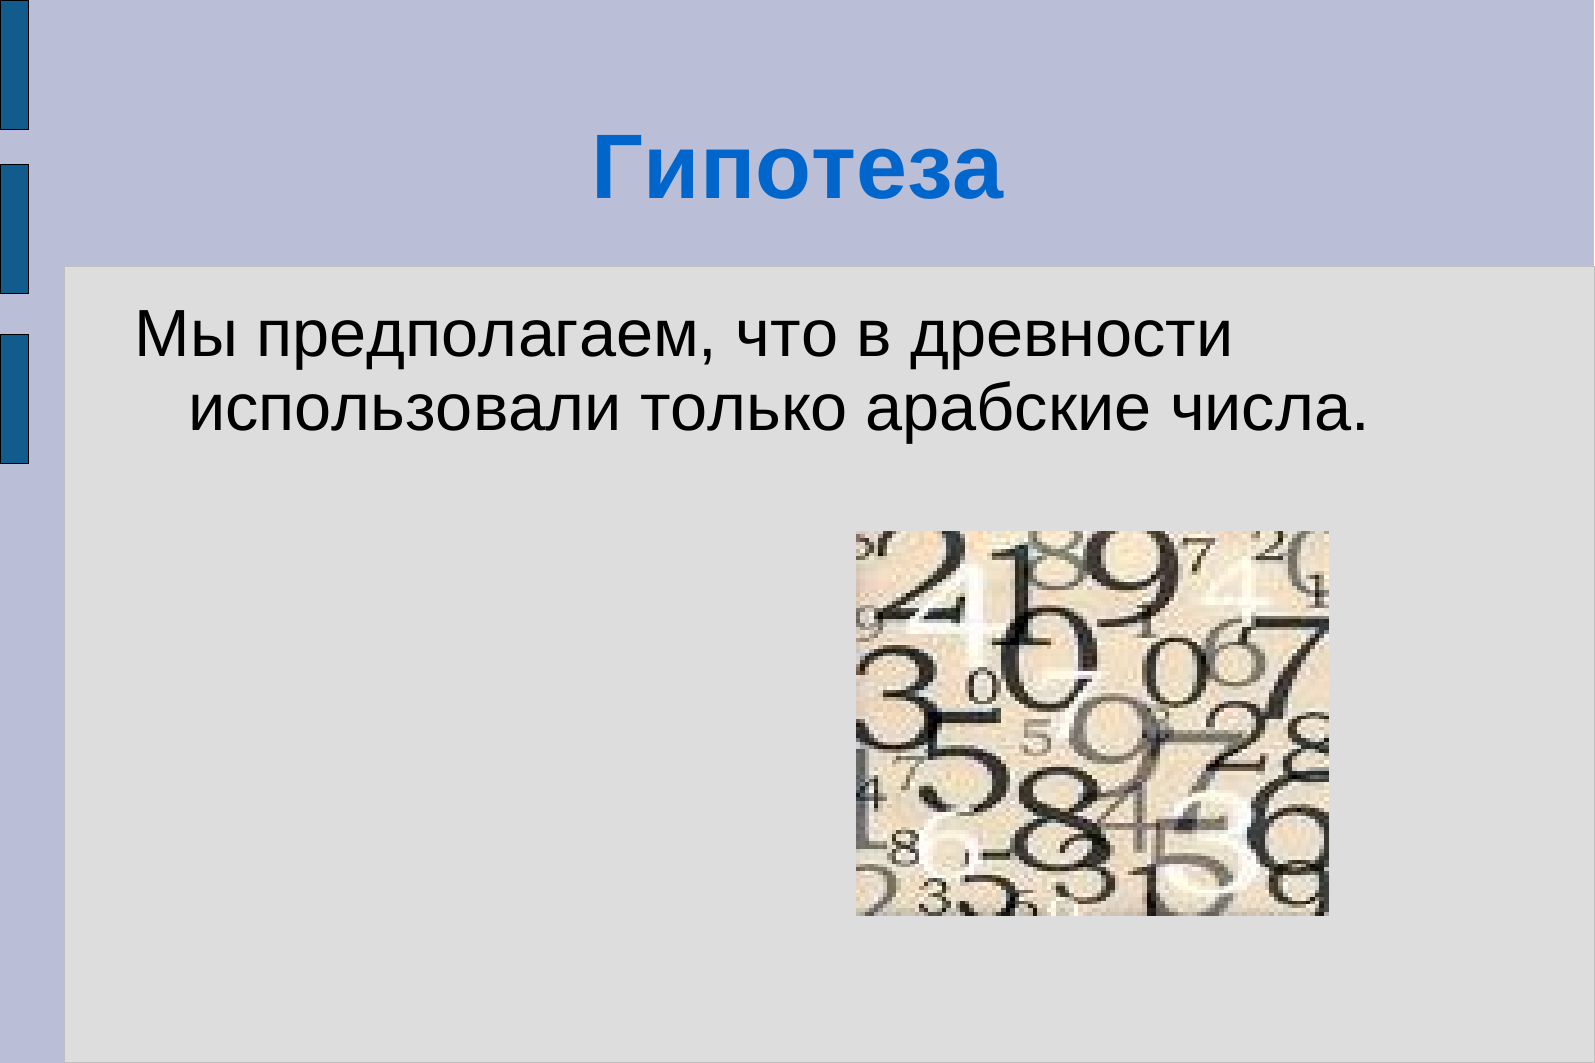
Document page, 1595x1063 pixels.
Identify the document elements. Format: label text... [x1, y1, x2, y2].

title Гипотеза [117, 78, 1479, 256]
picture [856, 531, 1329, 916]
list Мы предполагаем, что в древности использовали только арабские числа. [117, 295, 1479, 966]
